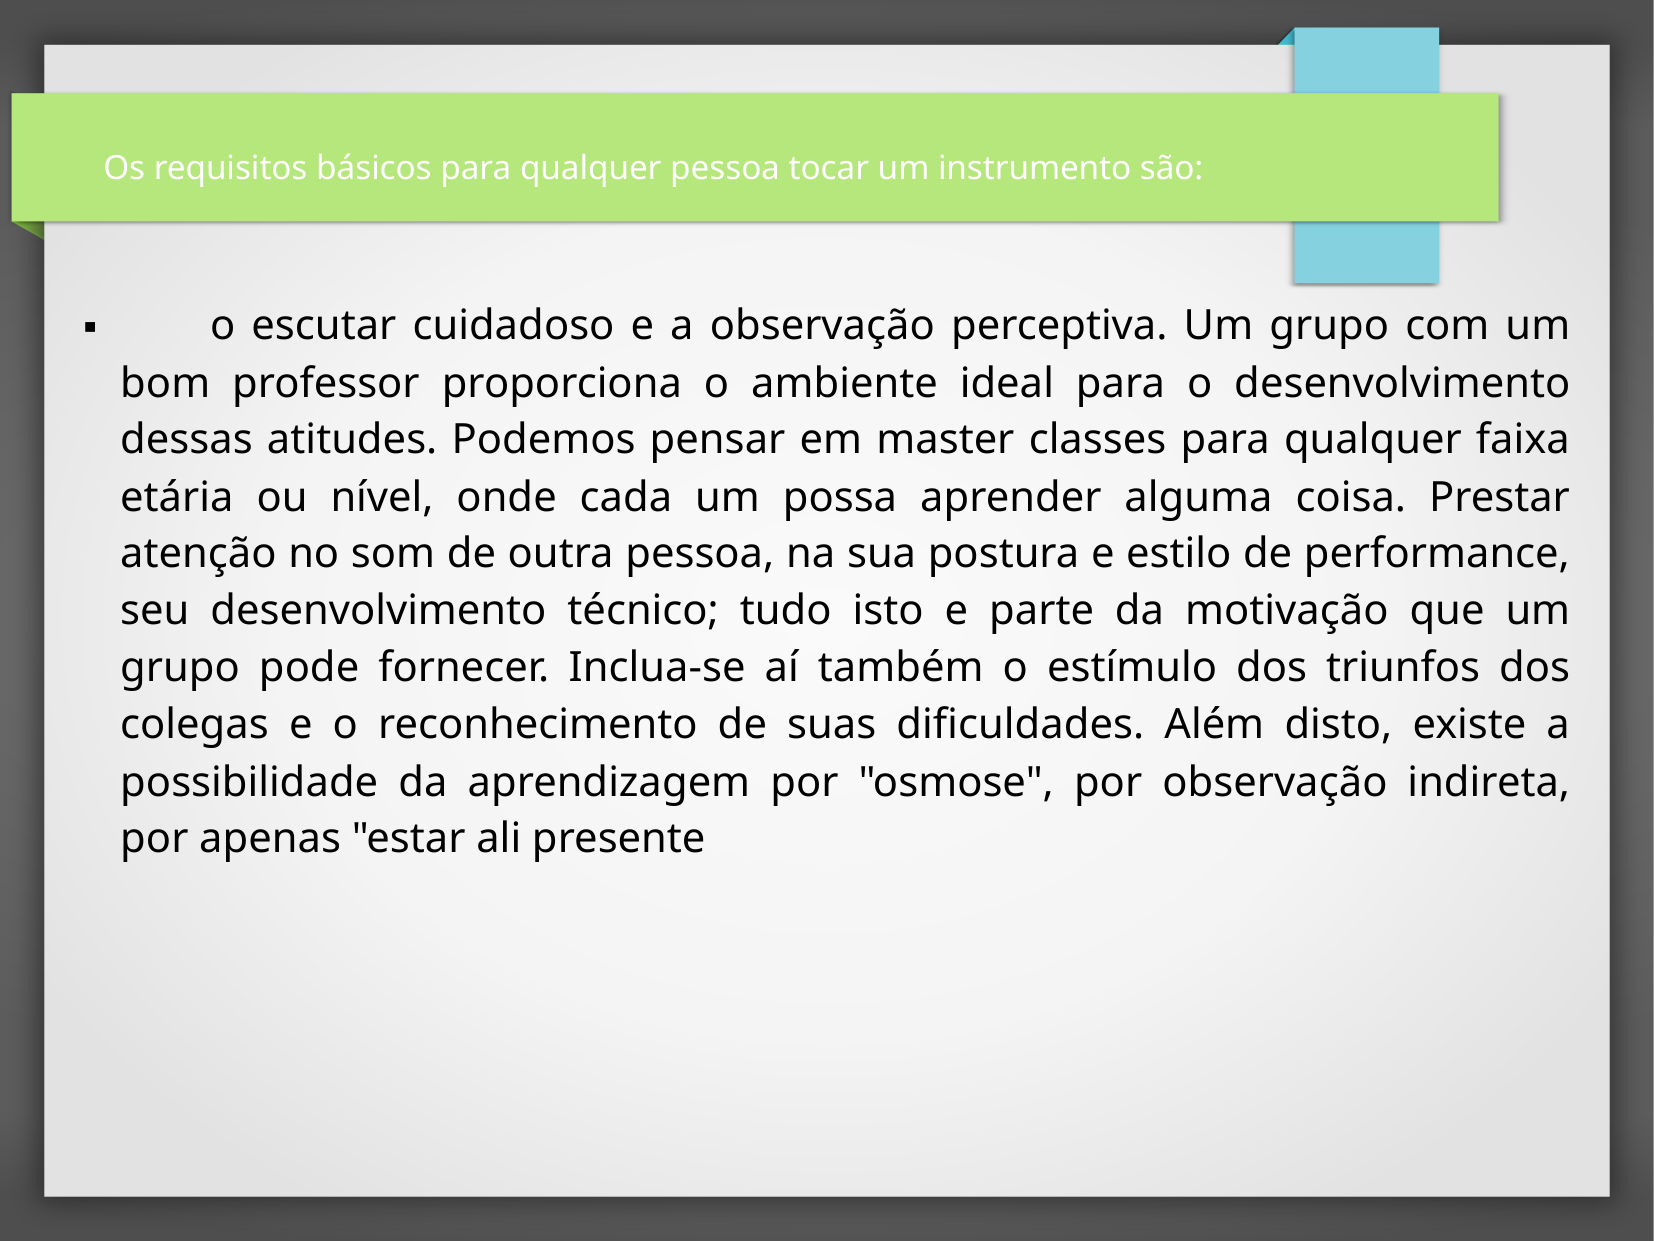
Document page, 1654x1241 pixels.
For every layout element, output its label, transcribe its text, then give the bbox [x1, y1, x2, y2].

list  o escutar cuidadoso e a observação perceptiva. Um grupo com um bom professor proporciona o ambiente ideal para o desenvolvimento dessas atitudes. Podemos pensar em master classes para qualquer faixa etária ou nível, onde cada um possa aprender alguma coisa. Prestar atenção no som de outra pessoa, na sua postura e estilo de performance, seu desenvolvimento técnico; tudo isto e parte da motivação que um grupo pode fornecer. Inclua-se aí também o estímulo dos triunfos dos colegas e o reconhecimento de suas dificuldades. Além disto, existe a possibilidade da aprendizagem por "osmose", por observação indireta, por apenas "estar ali presente [82, 295, 1571, 1015]
picture [0, 0, 1654, 1241]
title Os requisitos básicos para qualquer pessoa tocar um instrumento são: [82, 94, 1264, 213]
